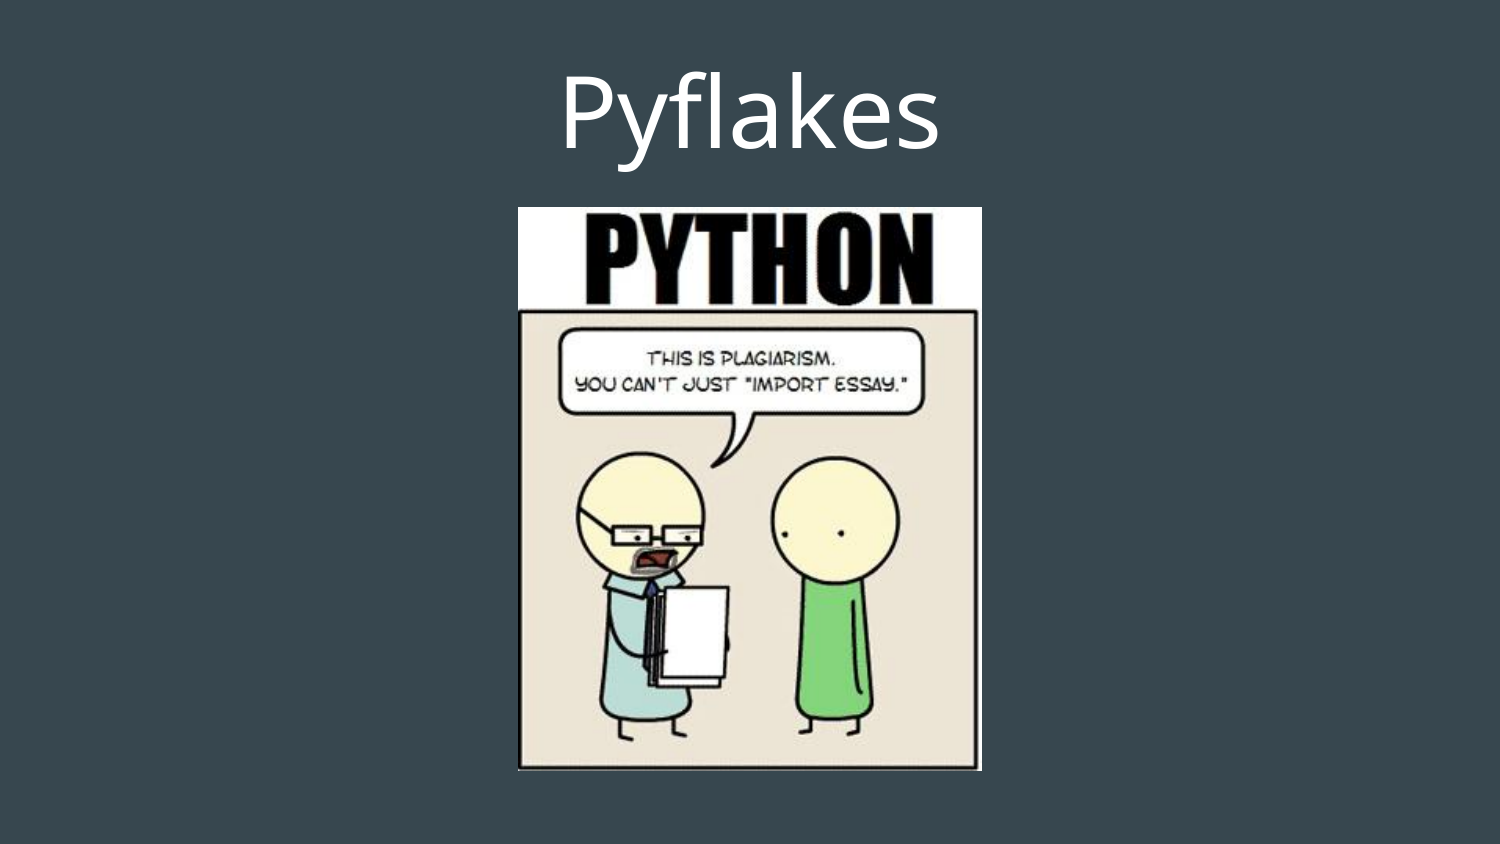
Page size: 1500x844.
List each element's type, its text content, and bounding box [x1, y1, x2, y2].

title Pyflakes [51, 33, 1449, 128]
picture [518, 207, 982, 771]
